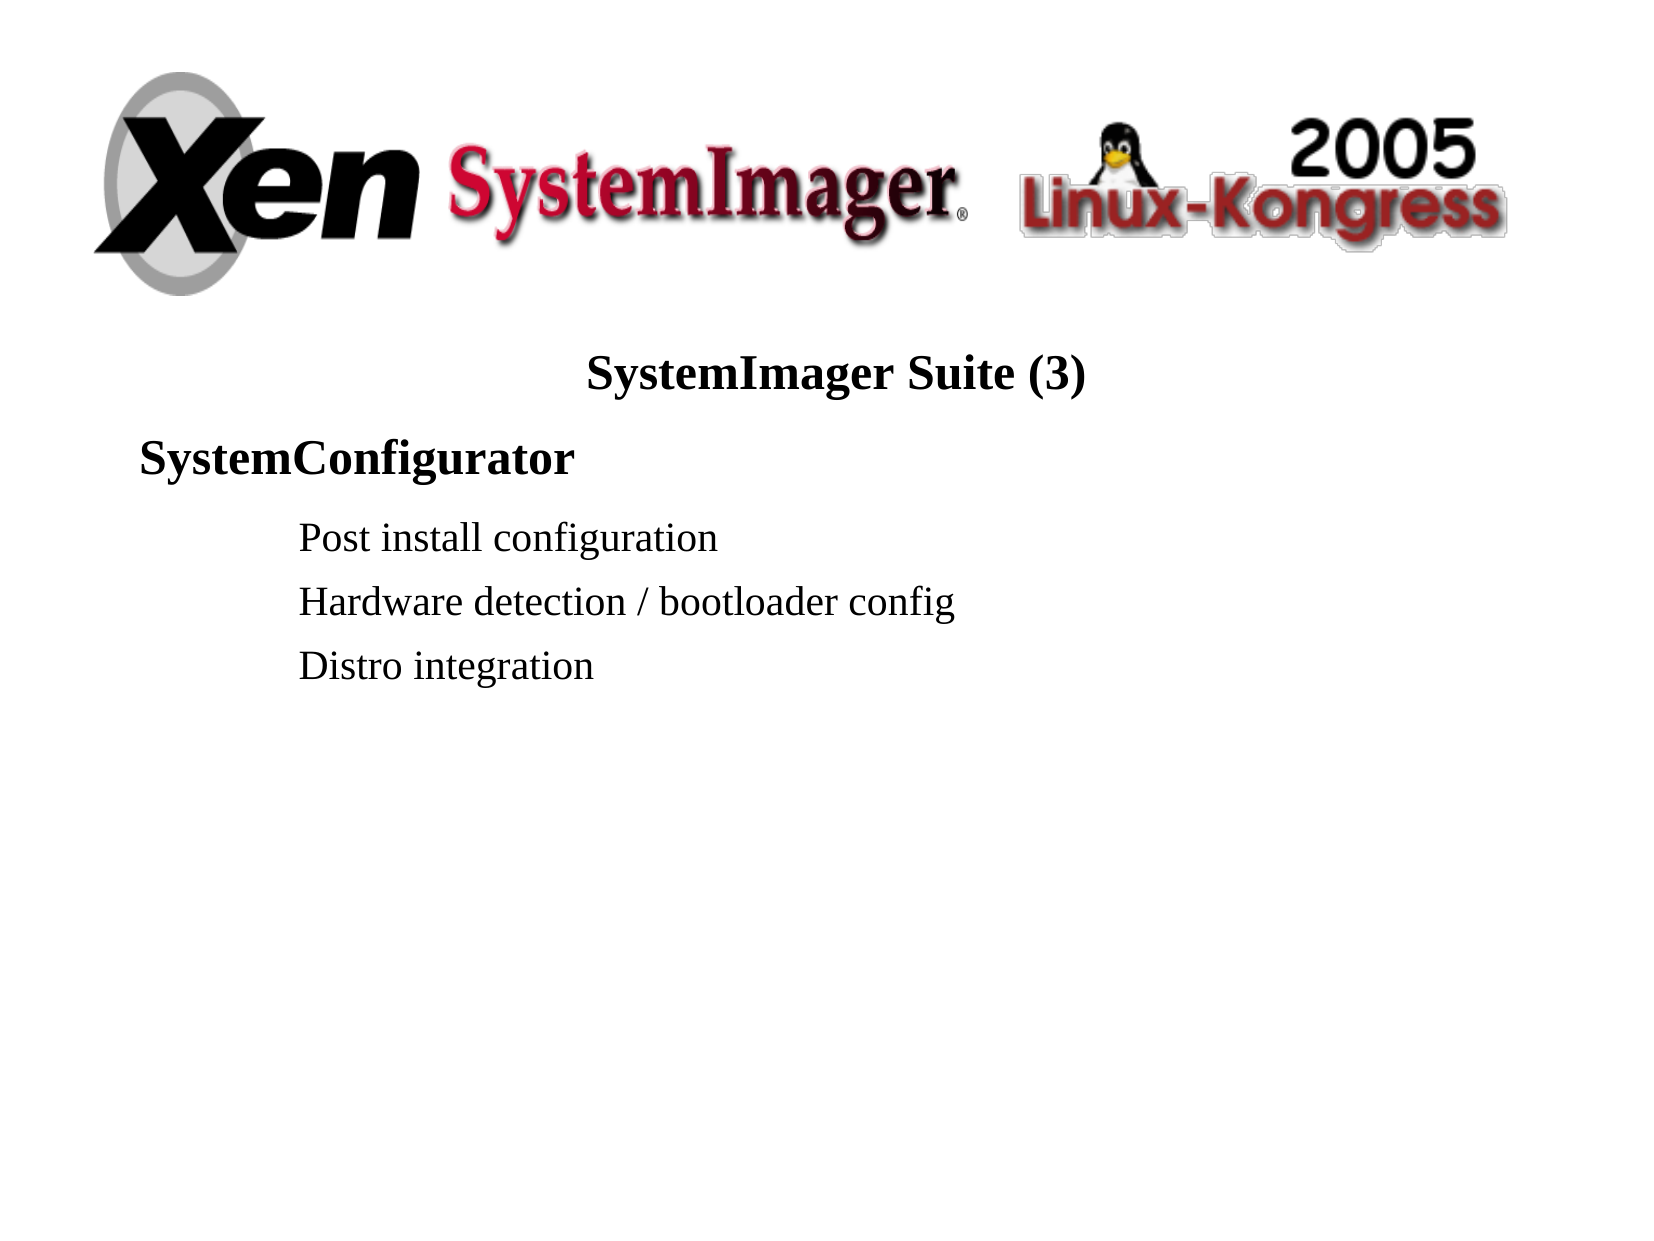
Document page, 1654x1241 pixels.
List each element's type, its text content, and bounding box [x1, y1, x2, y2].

list SystemImager Suite (3) SystemConfigurator Post install configuration Hardware detection / bootloader config Distro integration [121, 344, 1534, 1127]
picture [445, 132, 971, 254]
picture [93, 72, 420, 296]
picture [1006, 106, 1524, 265]
